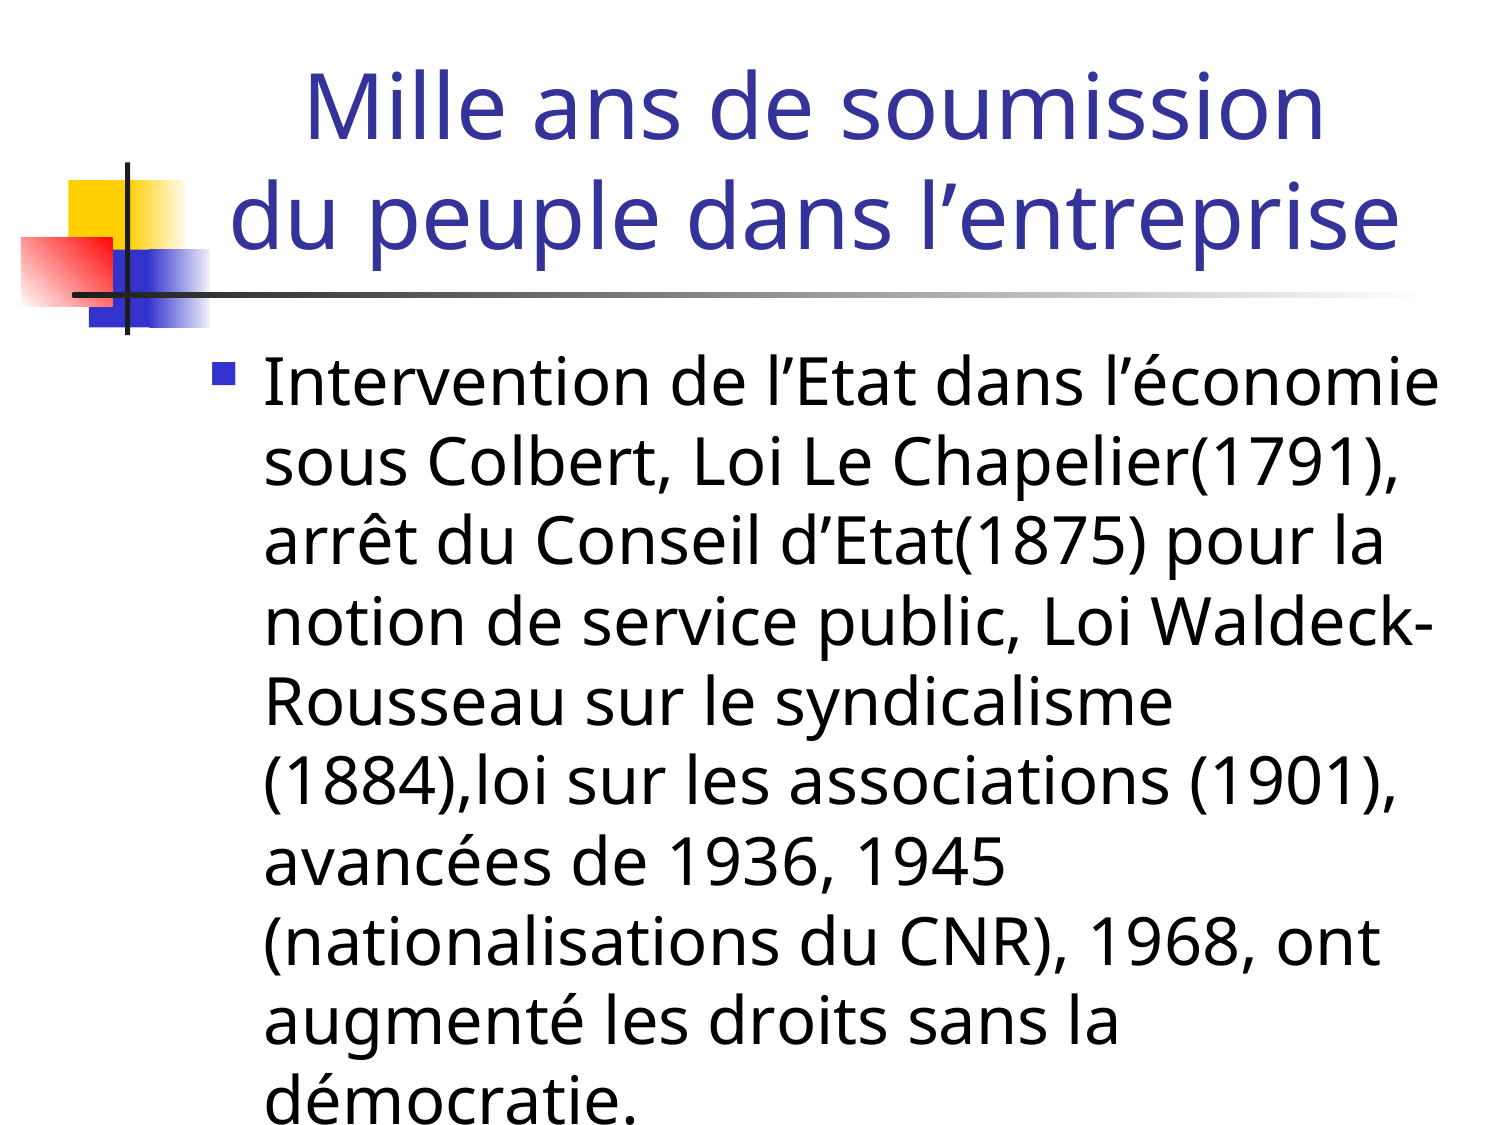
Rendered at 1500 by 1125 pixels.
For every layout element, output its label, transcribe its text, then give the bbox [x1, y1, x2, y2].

text_box Mille ans de soumission du peuple dans l’entreprise [188, 35, 1468, 276]
text_box Intervention de l’Etat dans l’économie sous Colbert, Loi Le Chapelier(1791), arrêt du Conseil d’Etat(1875) pour la notion de service public, Loi Waldeck-Rousseau sur le syndicalisme (1884),loi sur les associations (1901), avancées de 1936, 1945 (nationalisations du CNR), 1968, ont augmenté les droits sans la démocratie. [193, 331, 1470, 1007]
